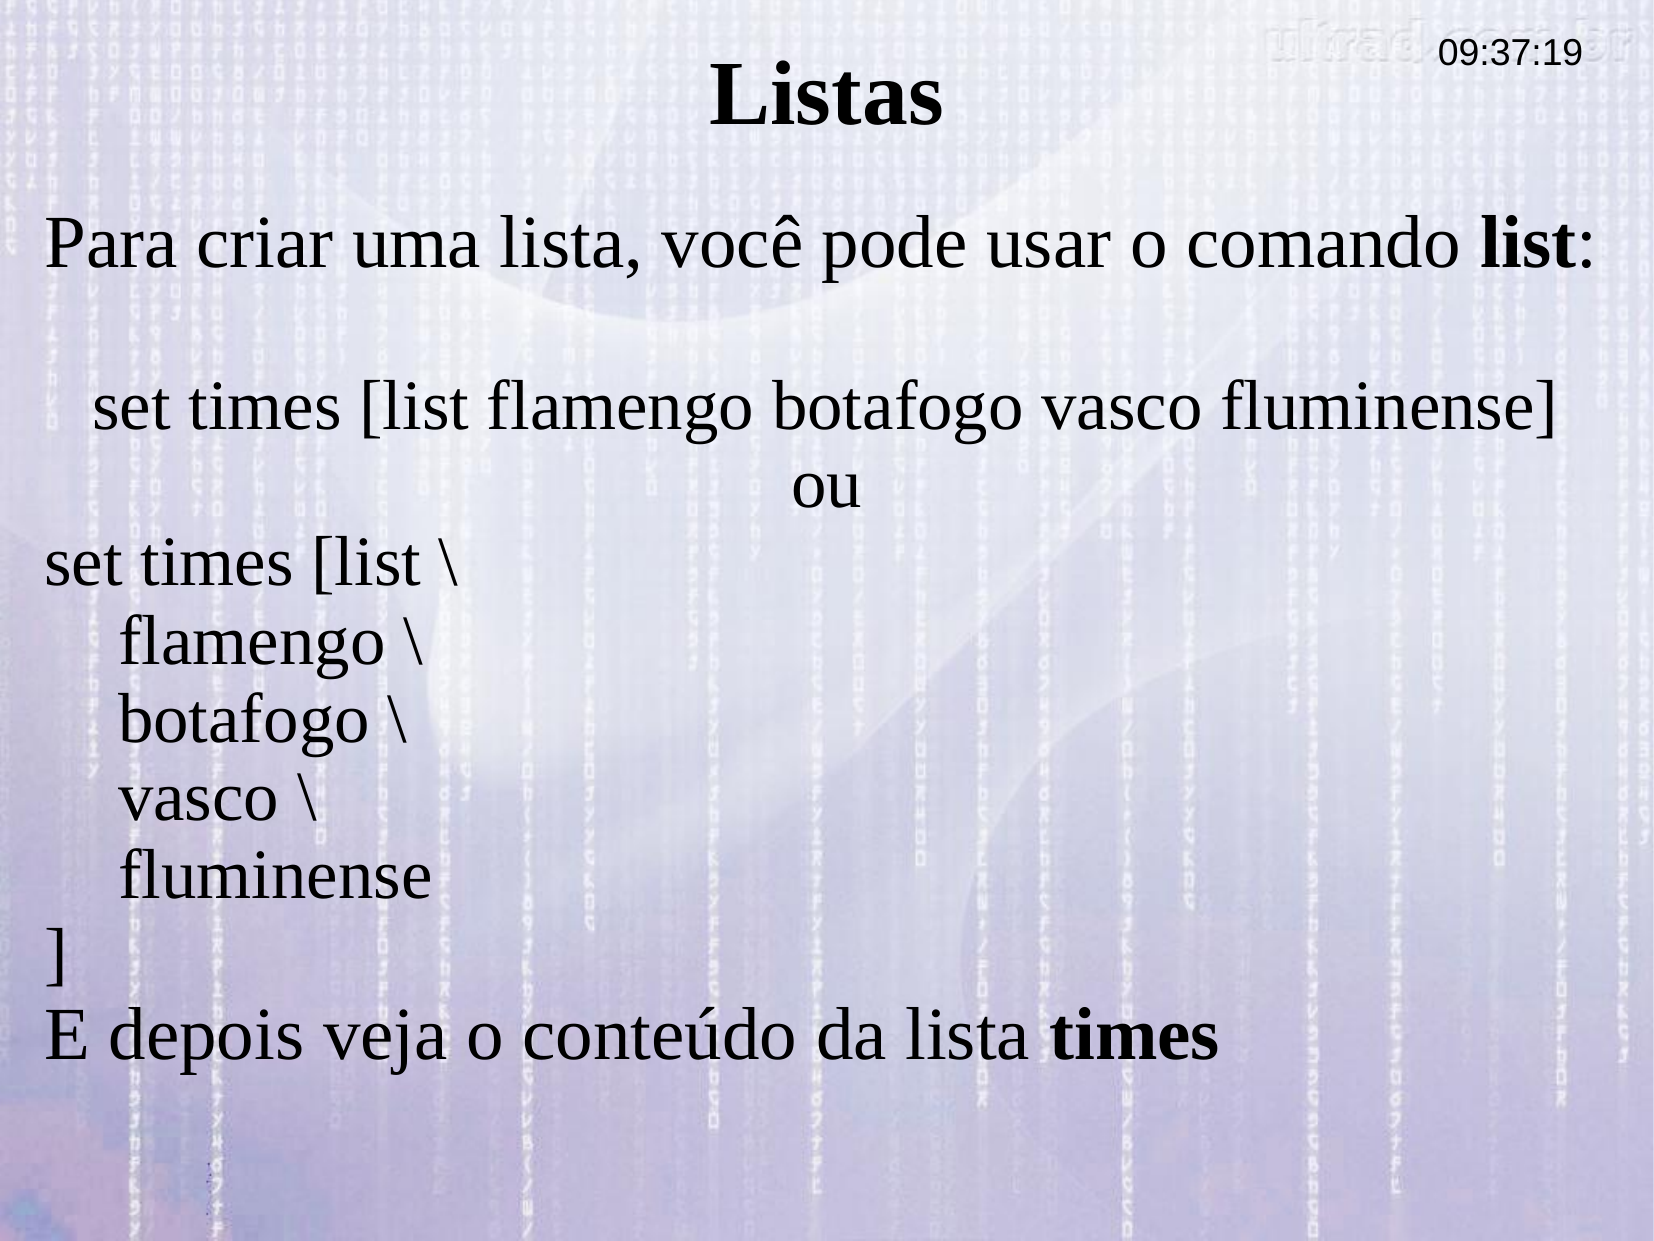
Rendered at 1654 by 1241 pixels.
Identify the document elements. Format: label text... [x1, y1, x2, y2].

picture [0, 0, 1654, 1241]
text_box 10:08:44 [1423, 23, 1631, 94]
text_box Listas [29, 35, 1625, 171]
text_box Para criar uma lista, você pode usar o comando list: set times [list flamengo botafogo vasco fluminense] ou set times [list \ flamengo \ botafogo \ vasco \ fluminense ] E depois veja o conteúdo da lista times [29, 193, 1625, 1179]
